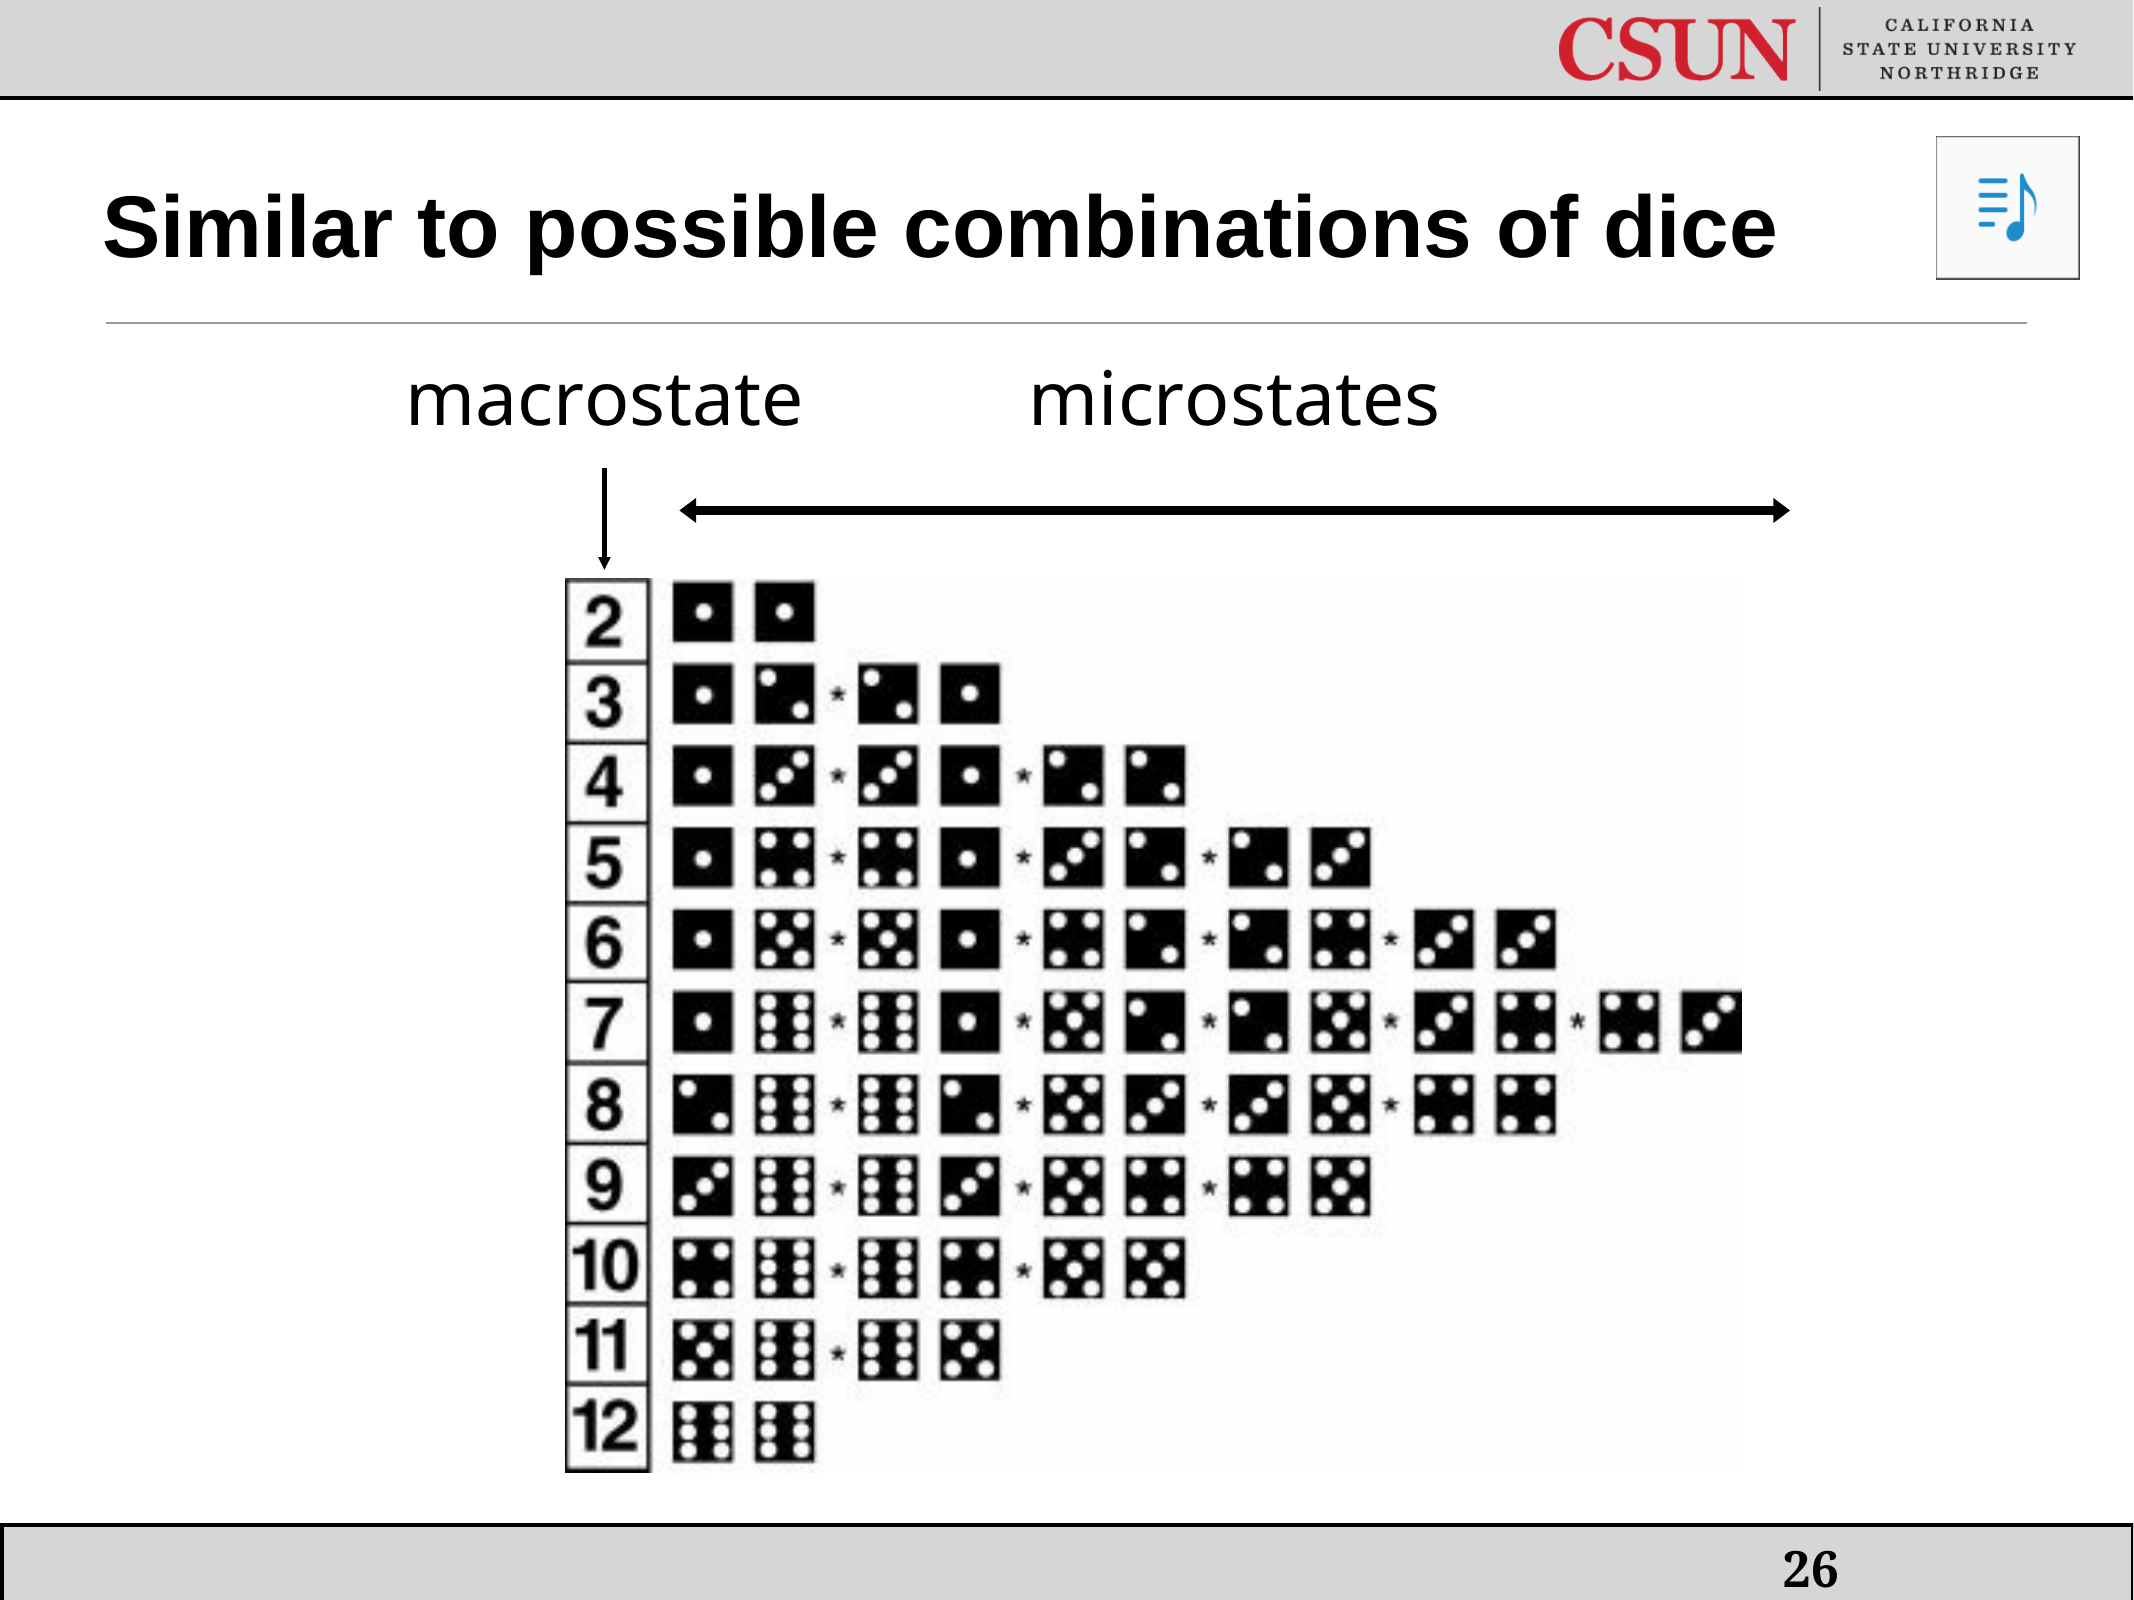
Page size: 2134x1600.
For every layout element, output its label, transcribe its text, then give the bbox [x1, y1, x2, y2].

text_box macrostate [396, 342, 813, 450]
picture [565, 578, 1742, 1473]
picture [1559, 7, 2076, 91]
text_box microstates [1020, 342, 1450, 450]
title Similar to possible combinations of dice [93, 104, 2040, 284]
text_box [1935, 135, 2081, 281]
